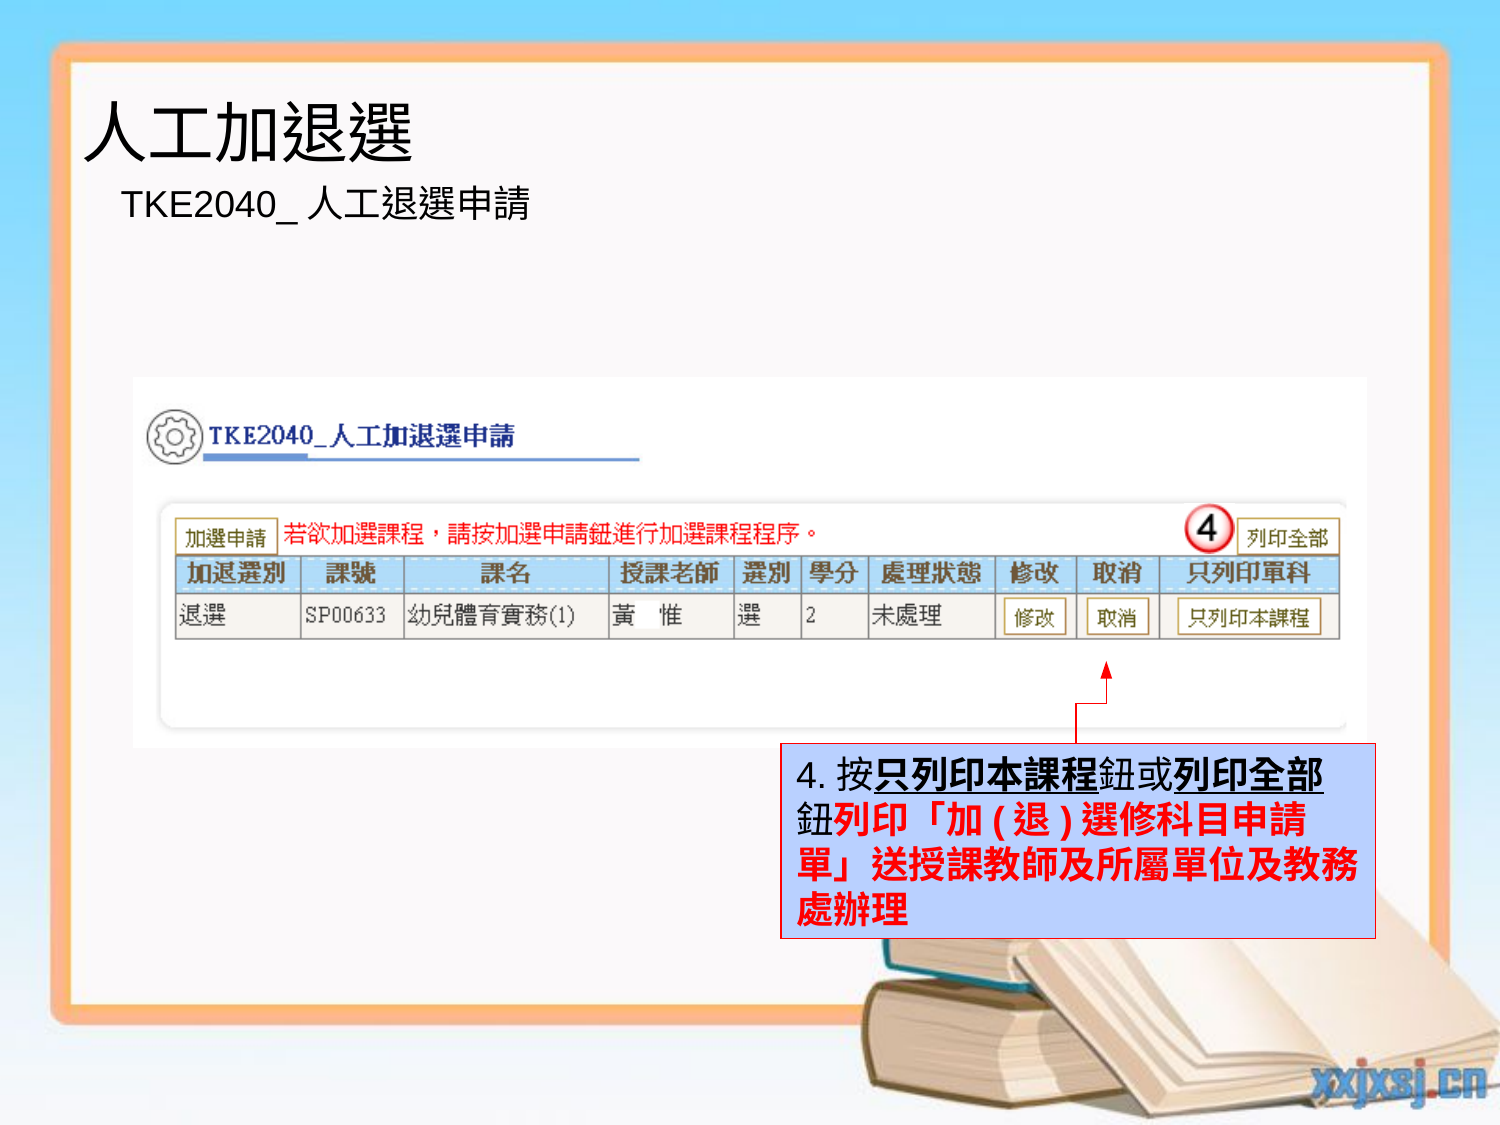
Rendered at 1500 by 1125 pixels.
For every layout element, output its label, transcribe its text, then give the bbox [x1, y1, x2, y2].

text_box 4.按只列印本課程鈕或列印全部鈕列印「加(退)選修科目申請單」送授課教師及所屬單位及教務處辦理 [781, 743, 1376, 896]
text_box TKE2040_人工退選申請 [105, 172, 542, 234]
picture [0, 0, 1500, 1125]
text_box 人工加退選 [66, 58, 1417, 204]
